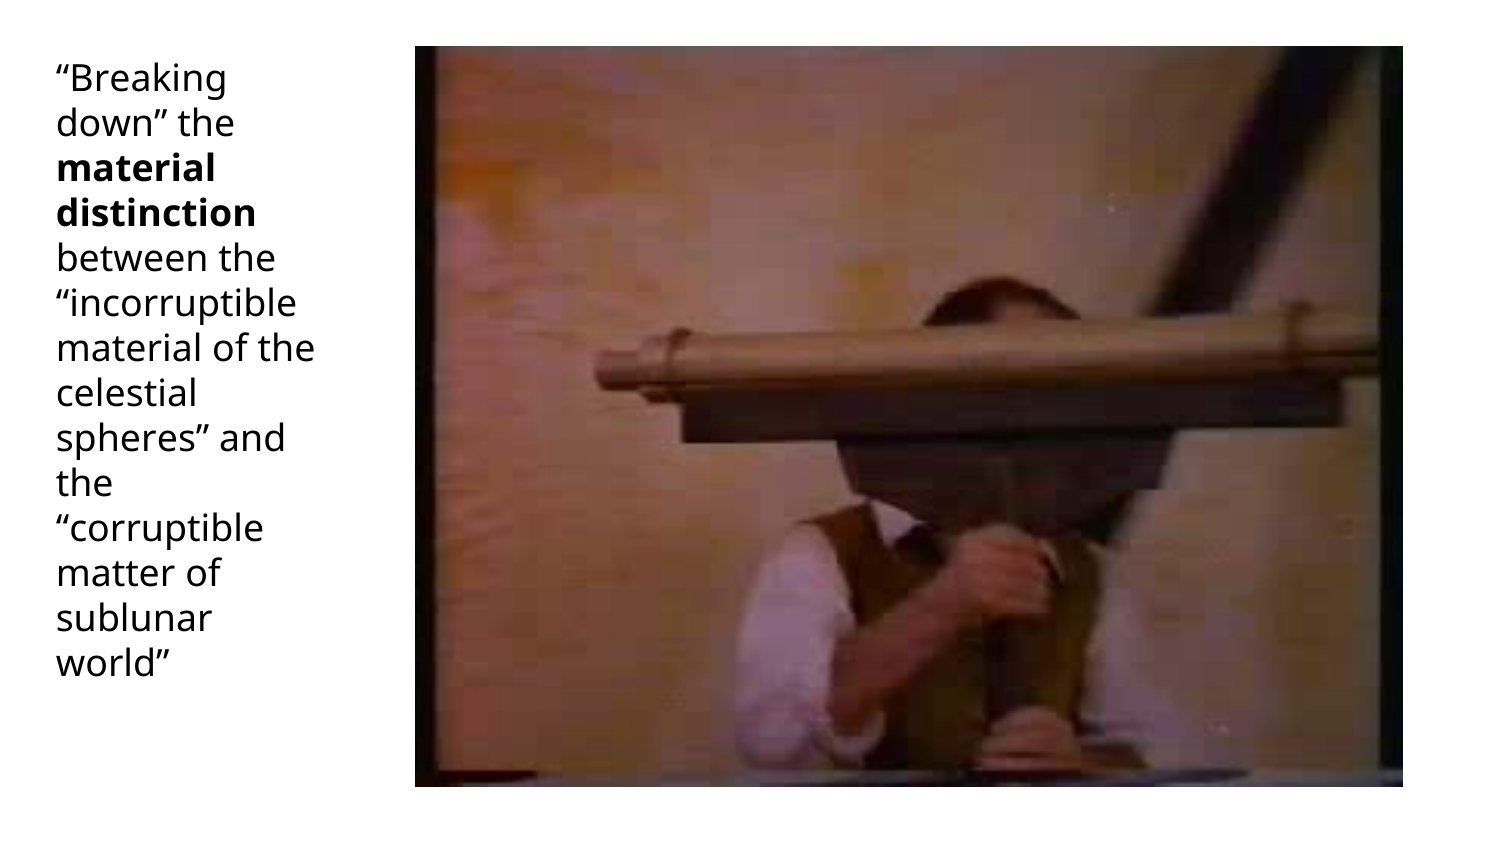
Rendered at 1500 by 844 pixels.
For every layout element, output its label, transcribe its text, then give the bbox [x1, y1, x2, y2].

picture [415, 46, 1403, 787]
text_box “Breaking down” the material distinction between the “incorruptible material of the celestial spheres” and the “corruptible matter of sublunar world” [40, 46, 334, 607]
